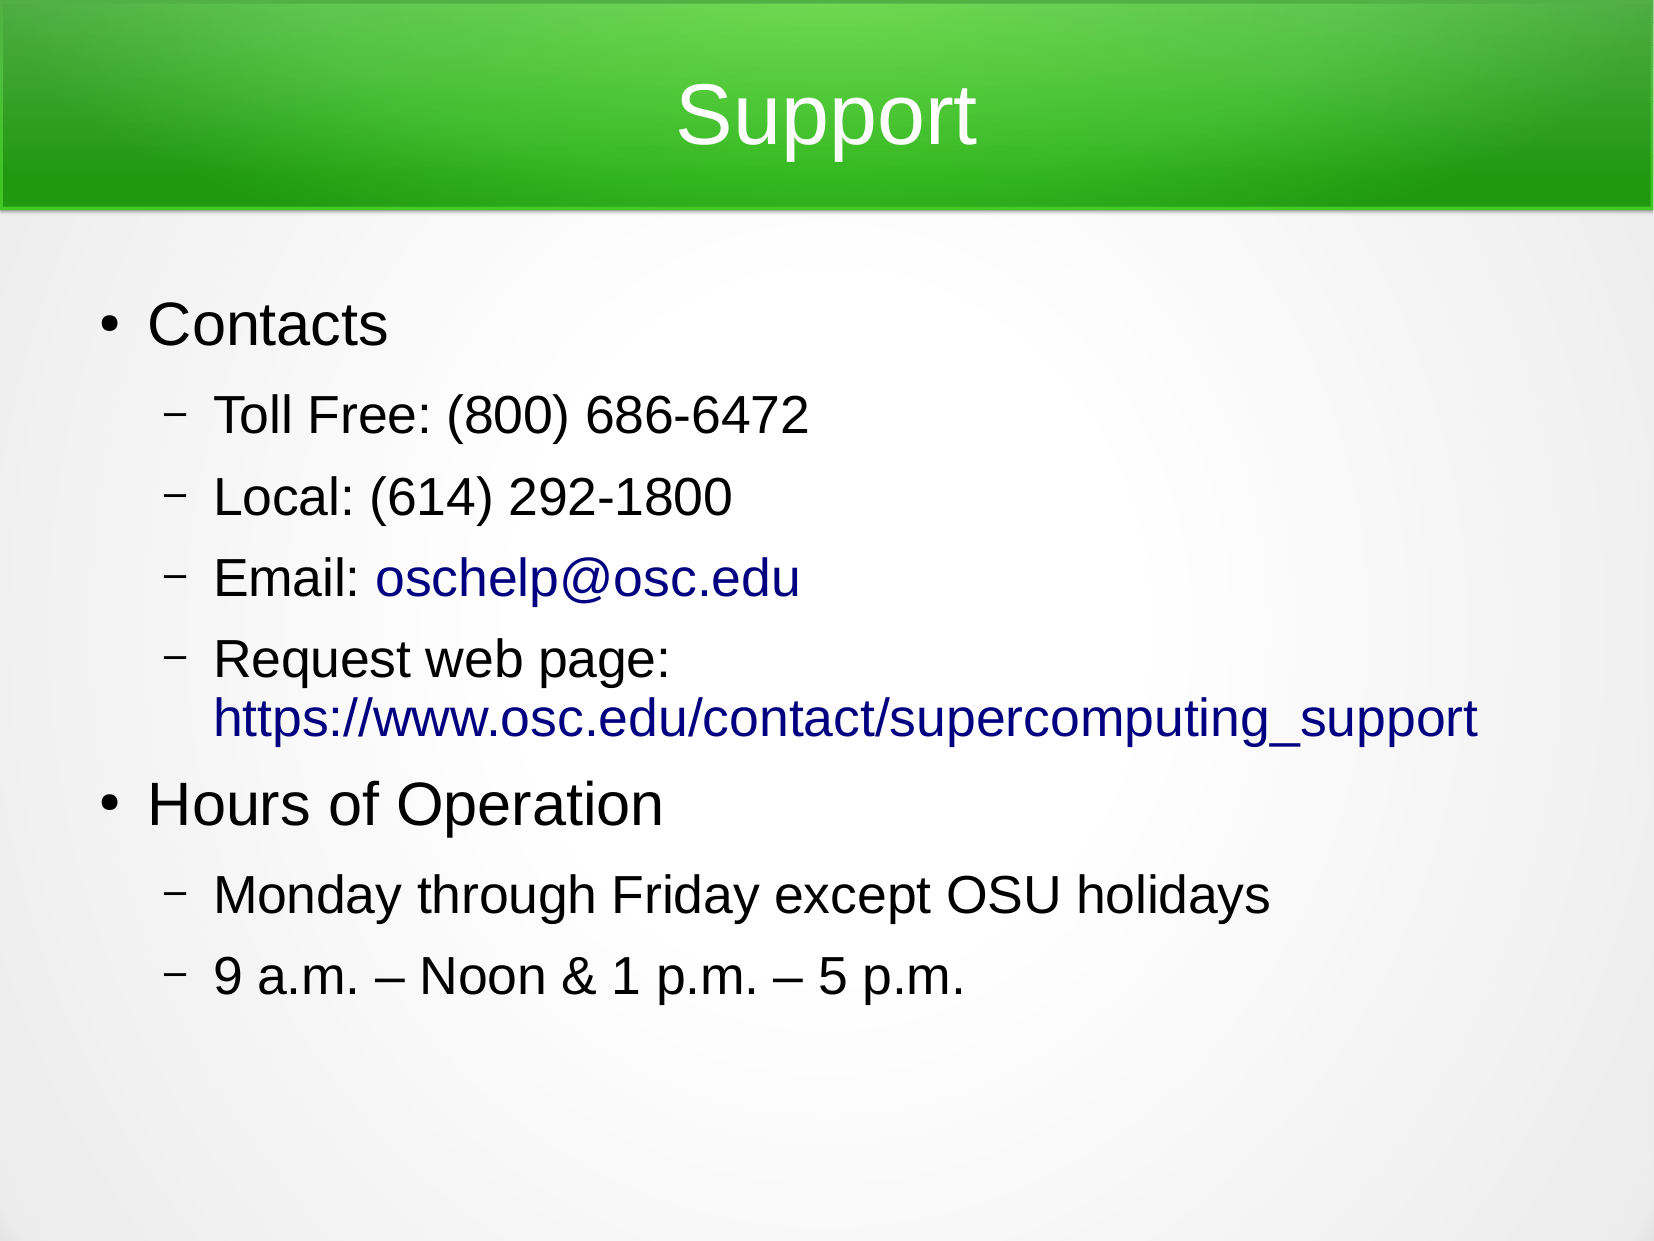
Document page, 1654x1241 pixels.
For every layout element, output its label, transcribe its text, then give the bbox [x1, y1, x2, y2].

title Support [82, 49, 1571, 179]
list Contacts Toll Free: (800) 686-6472 Local: (614) 292-1800 Email: oschelp@osc.edu Request web page: https://www.osc.edu/contact/supercomputing_support Hours of Operation Monday through Friday except OSU holidays 9 a.m. – Noon & 1 p.m. – 5 p.m. [82, 290, 1538, 1010]
